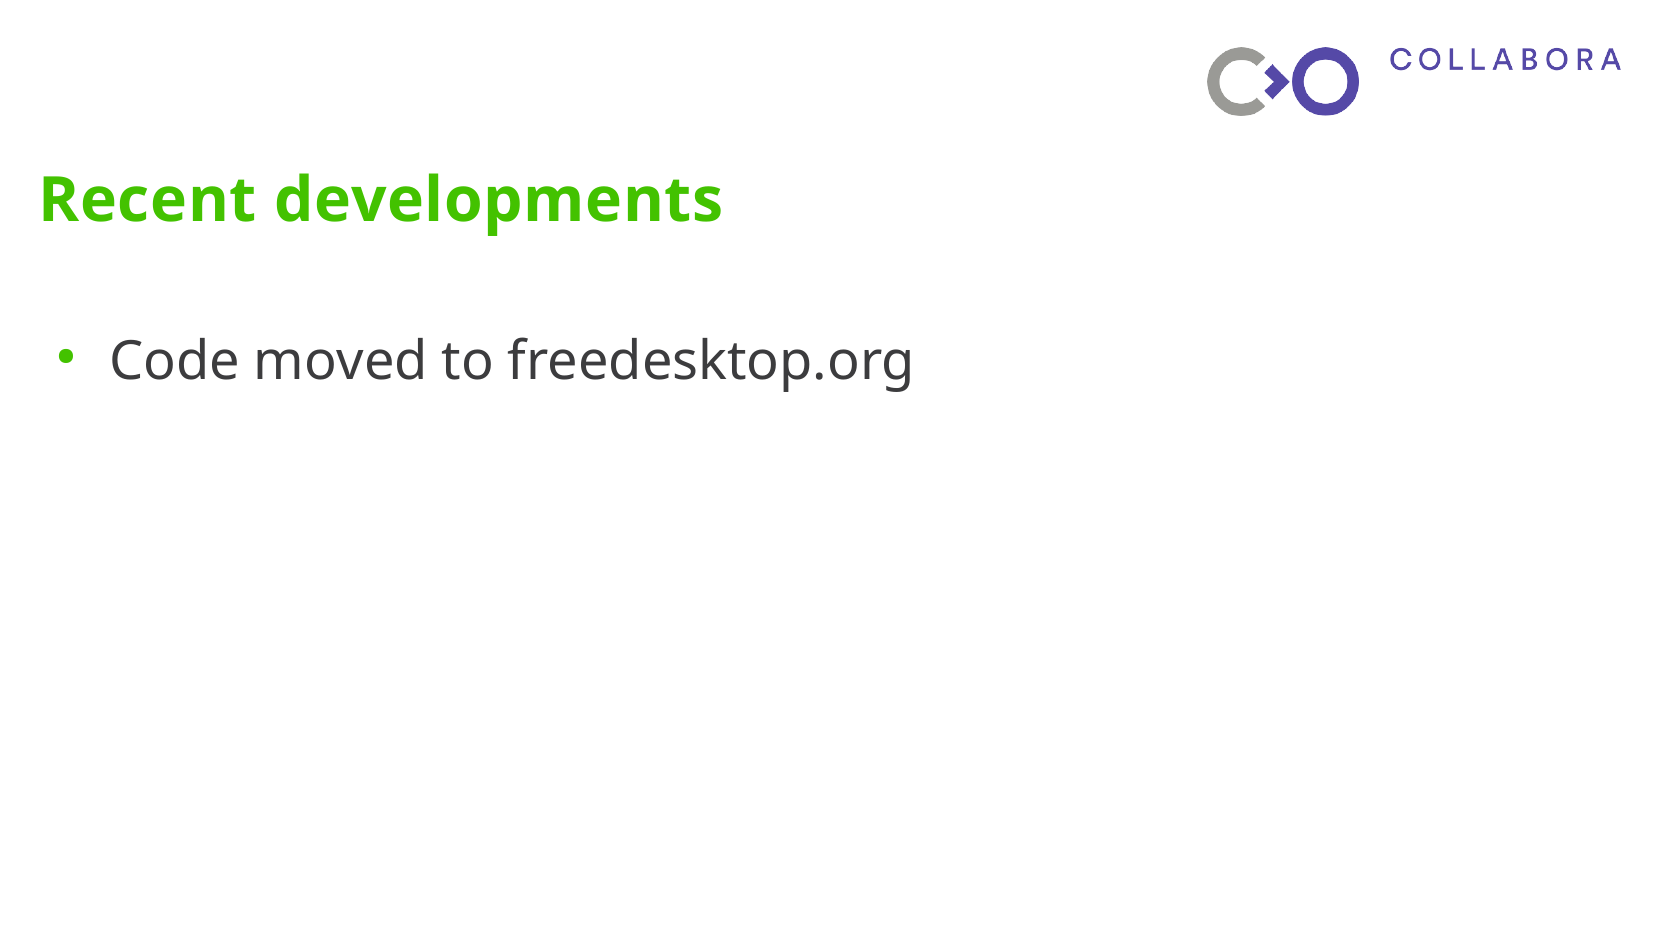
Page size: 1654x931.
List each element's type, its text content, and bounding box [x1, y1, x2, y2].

picture [1207, 47, 1621, 116]
list Code moved to freedesktop.org [38, 325, 1614, 581]
title Recent developments [38, 159, 1614, 216]
